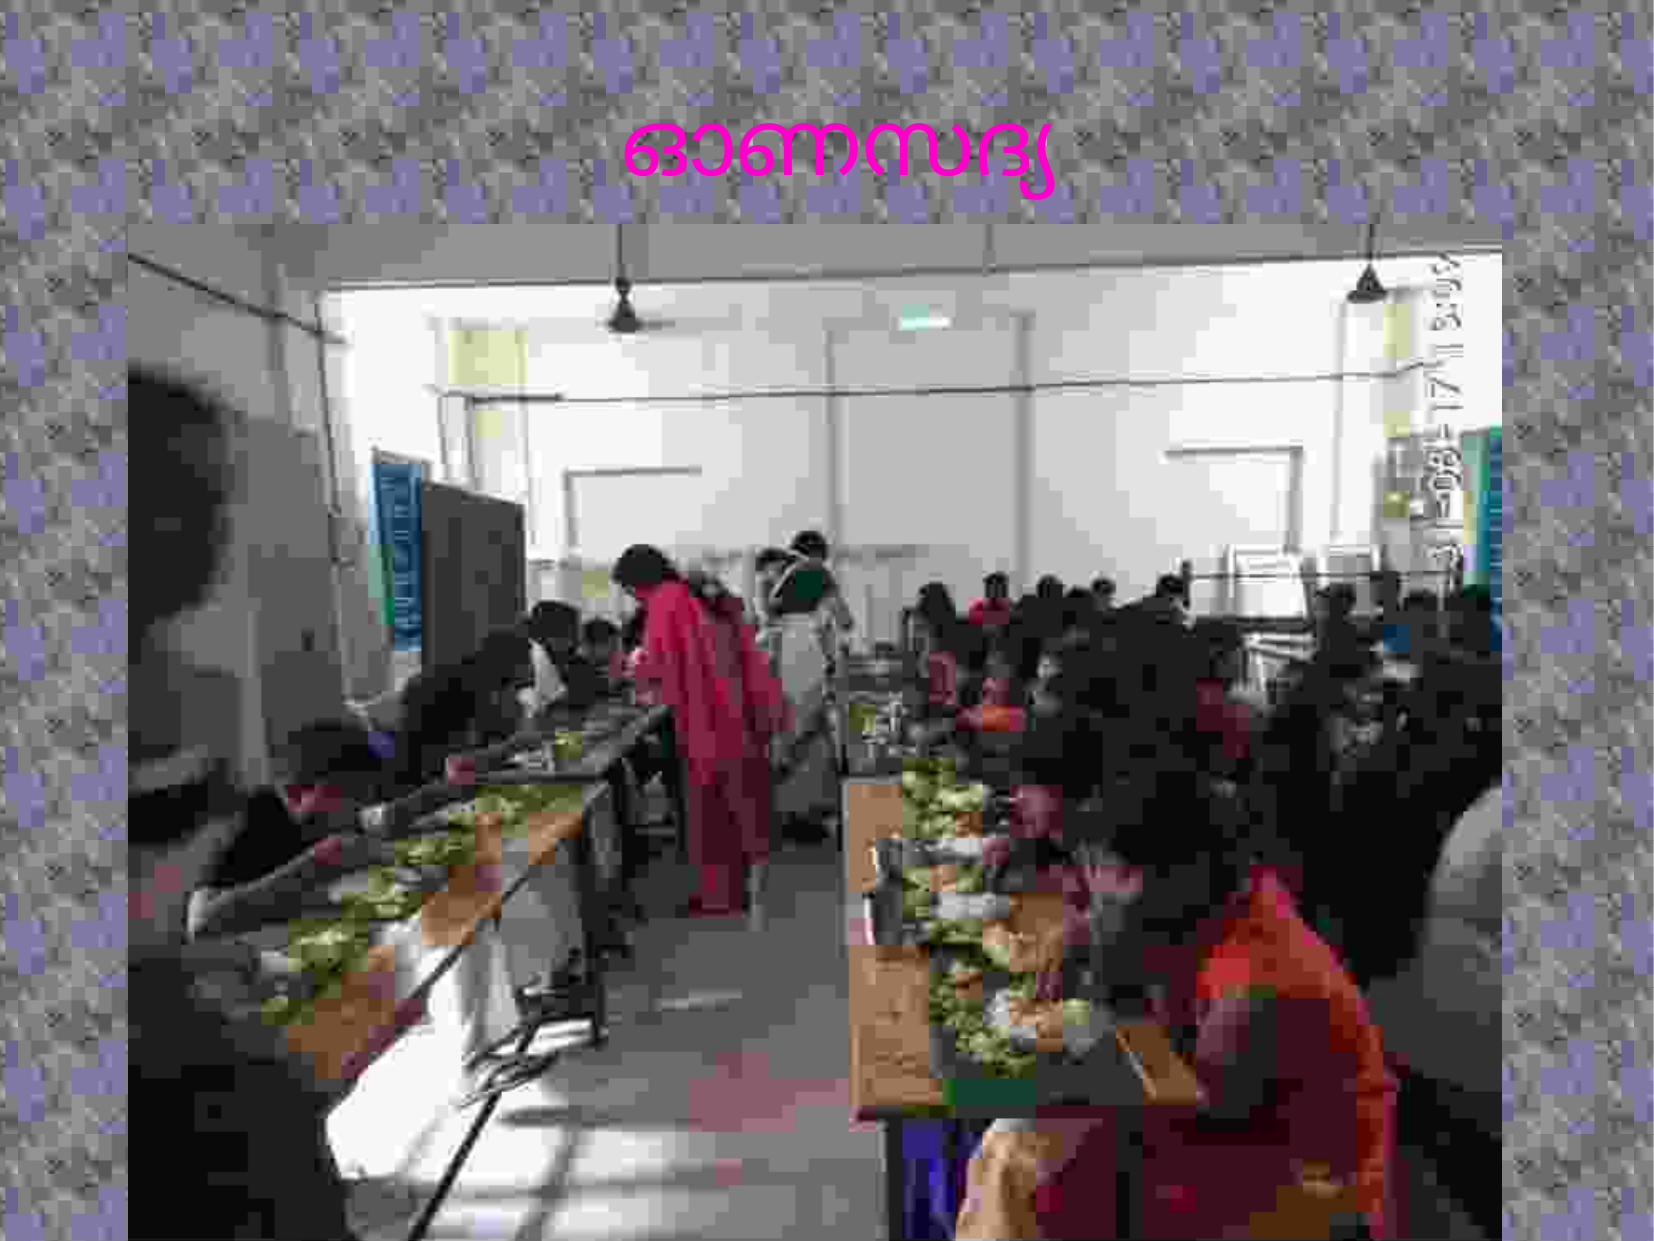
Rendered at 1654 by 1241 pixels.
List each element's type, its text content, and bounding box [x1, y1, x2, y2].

title ഓണസദ്യ [82, 49, 1571, 257]
picture [0, 0, 1654, 1241]
